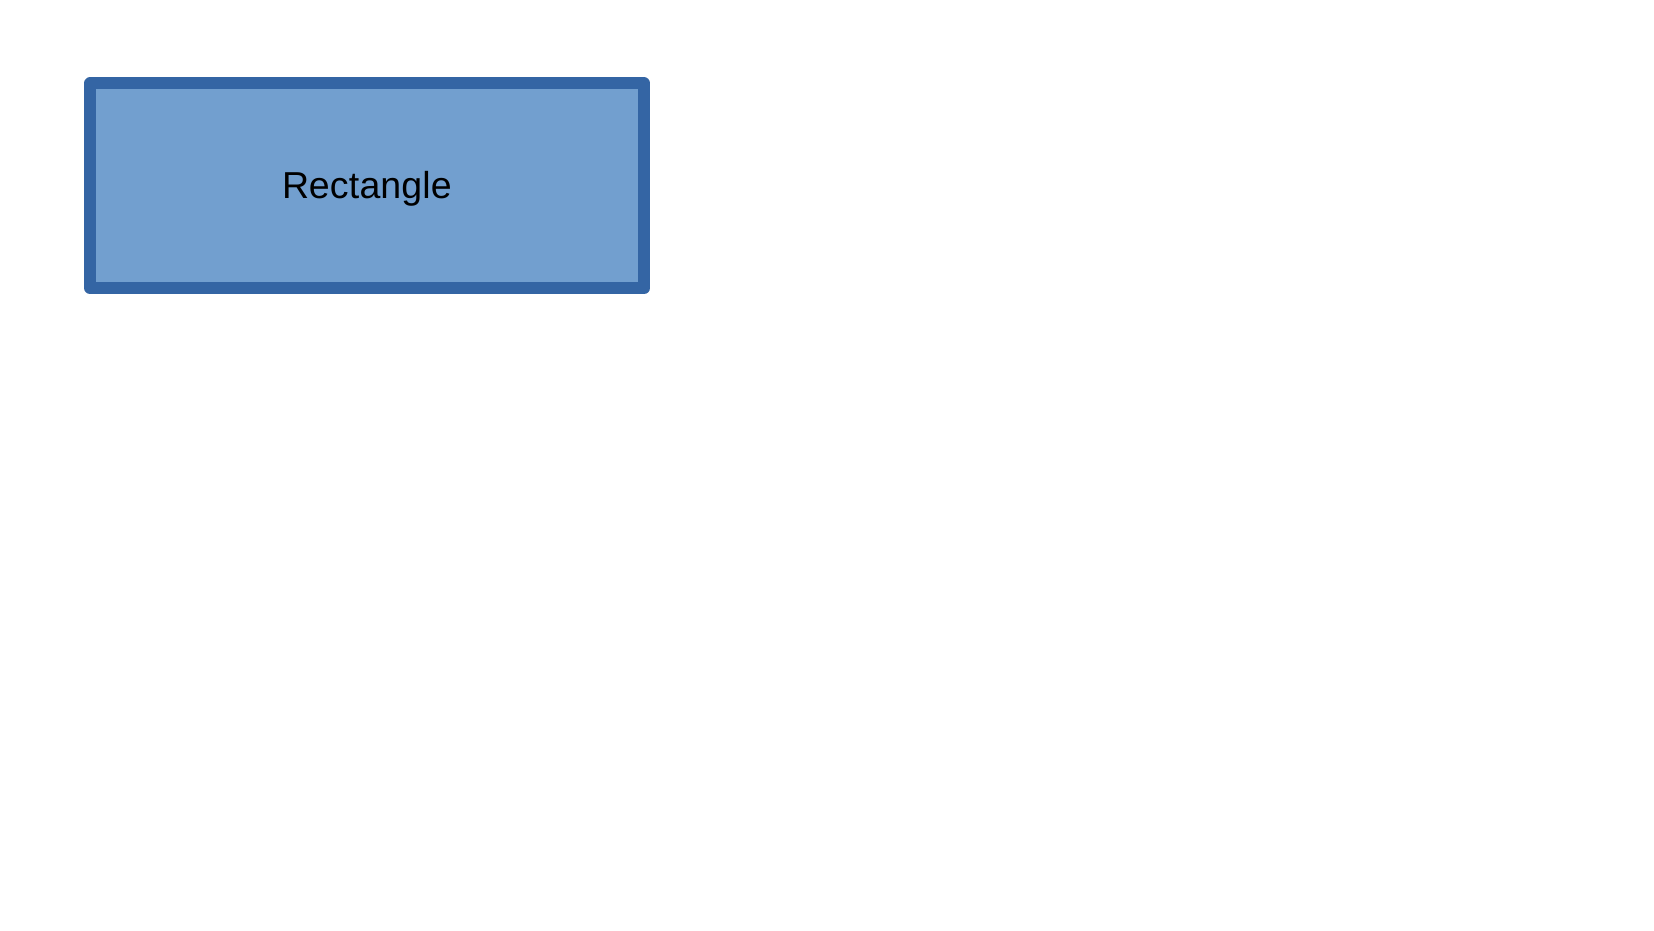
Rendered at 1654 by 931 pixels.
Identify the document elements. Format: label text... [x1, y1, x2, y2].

text_box Rectangle [90, 83, 645, 289]
